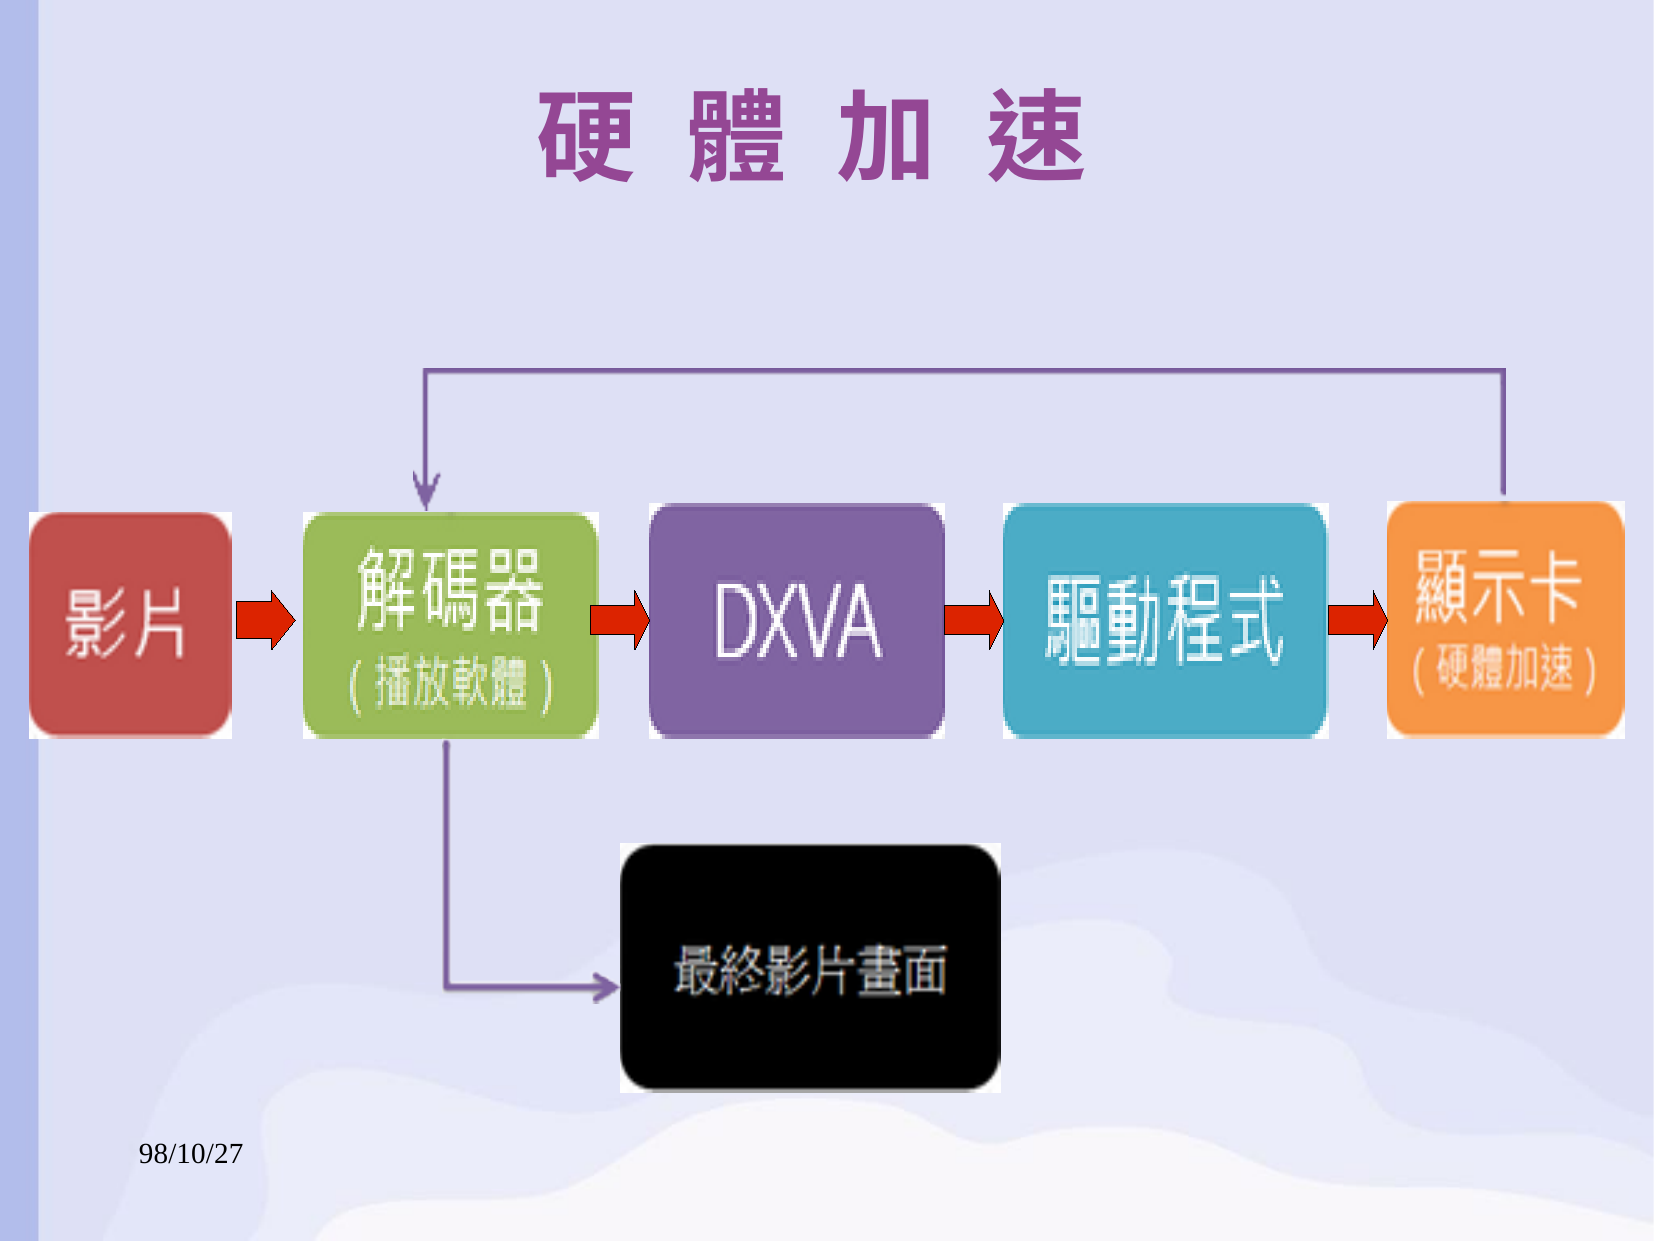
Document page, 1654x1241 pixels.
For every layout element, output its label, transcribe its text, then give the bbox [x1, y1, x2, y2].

picture [0, 0, 1654, 1241]
text_box [944, 590, 1004, 650]
text_box [590, 590, 650, 650]
text_box [1328, 590, 1388, 650]
text_box [236, 590, 296, 650]
title 硬 體 加 速 [70, 29, 1447, 207]
